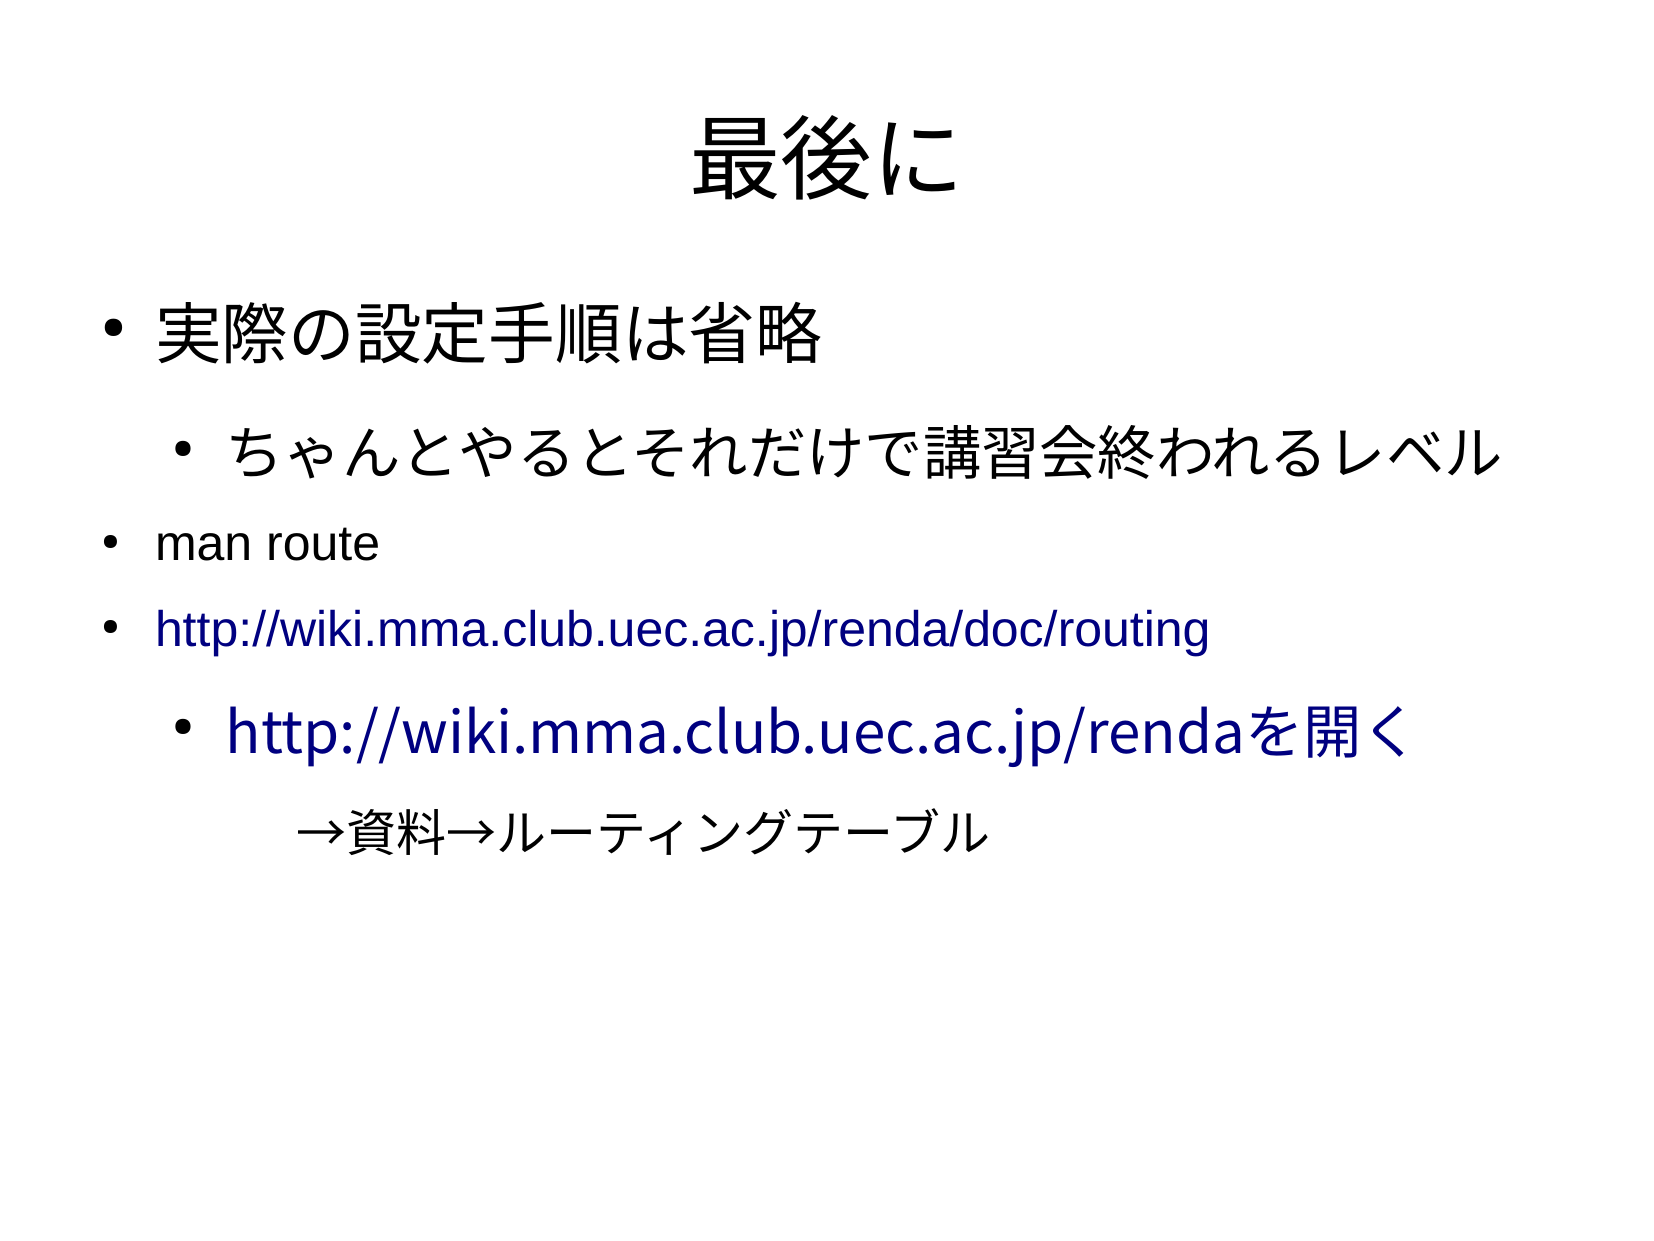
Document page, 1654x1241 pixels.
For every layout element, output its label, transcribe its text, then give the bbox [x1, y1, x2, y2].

title 最後に [82, 49, 1571, 257]
list 実際の設定手順は省略 ちゃんとやるとそれだけで講習会終われるレベル man route http://wiki.mma.club.uec.ac.jp/renda/doc/routing http://wiki.mma.club.uec.ac.jp/rendaを開く →資料→ルーティングテーブル [84, 281, 1573, 1100]
